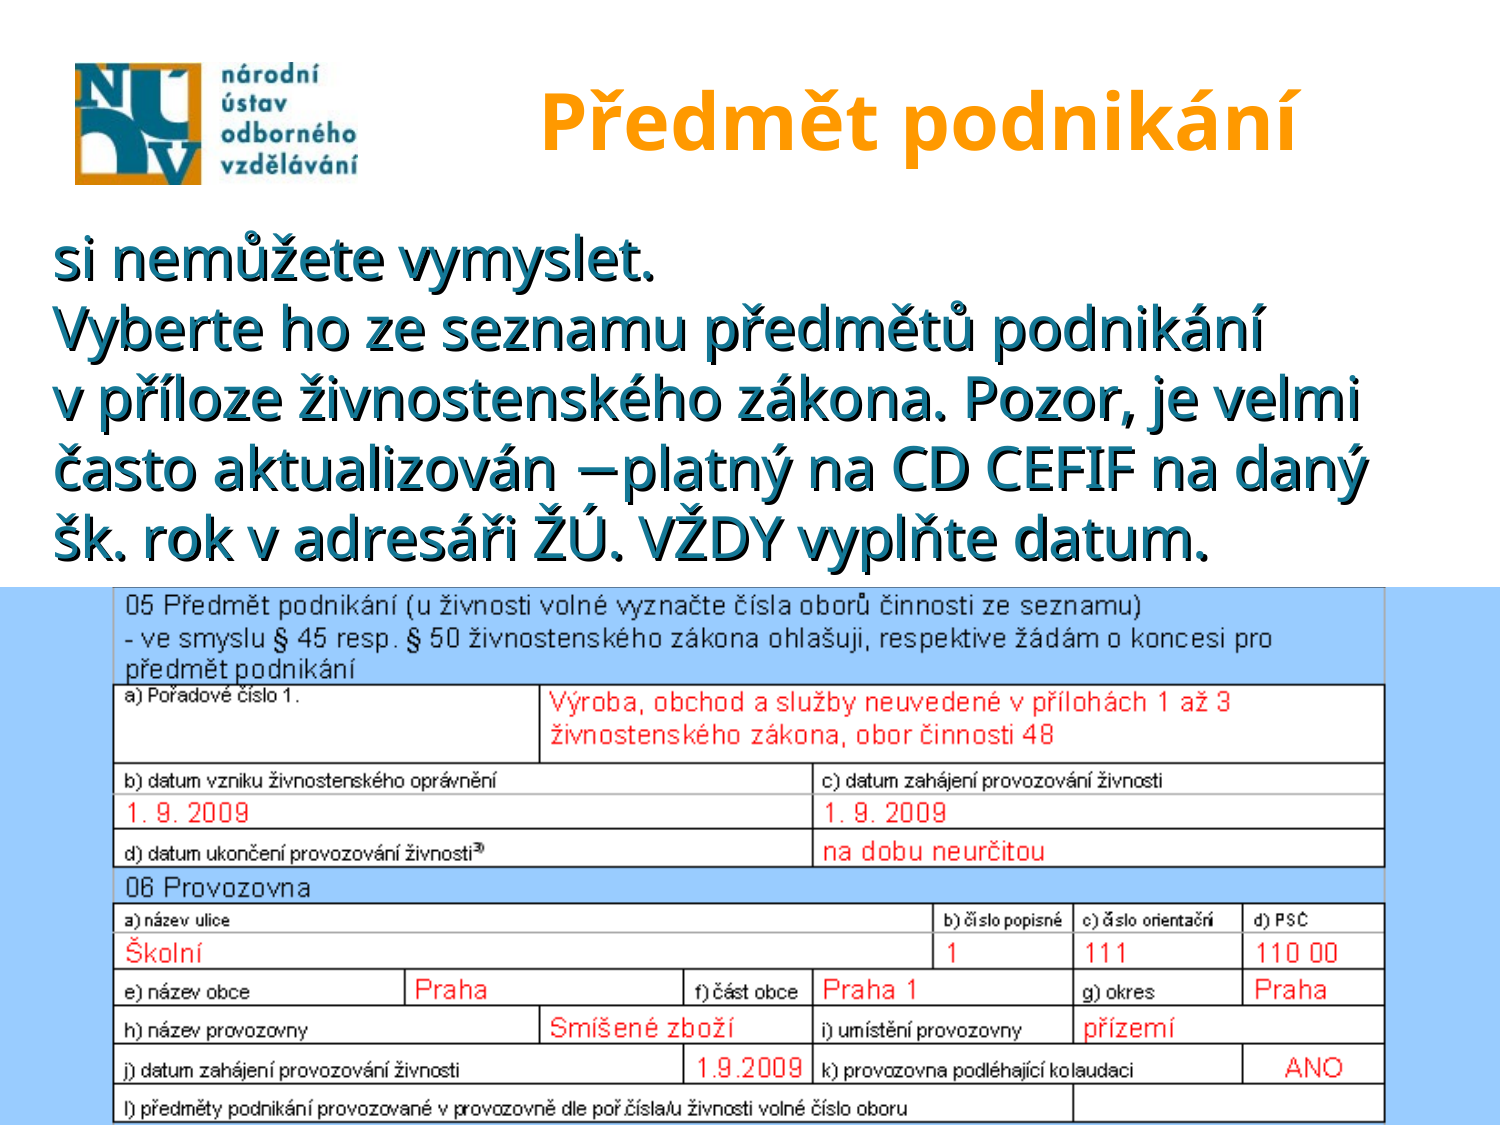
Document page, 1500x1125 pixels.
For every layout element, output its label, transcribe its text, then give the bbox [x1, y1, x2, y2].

text_box si nemůžete vymyslet. Vyberte ho ze seznamu předmětů podnikání v příloze živnostenského zákona. Pozor, je velmi často aktualizován −platný na CD CEFIF na daný šk. rok v adresáři ŽÚ. VŽDY vyplňte datum. [37, 212, 1500, 578]
title Předmět podnikání [412, 50, 1425, 188]
picture [0, 587, 1500, 1125]
picture [75, 62, 358, 185]
